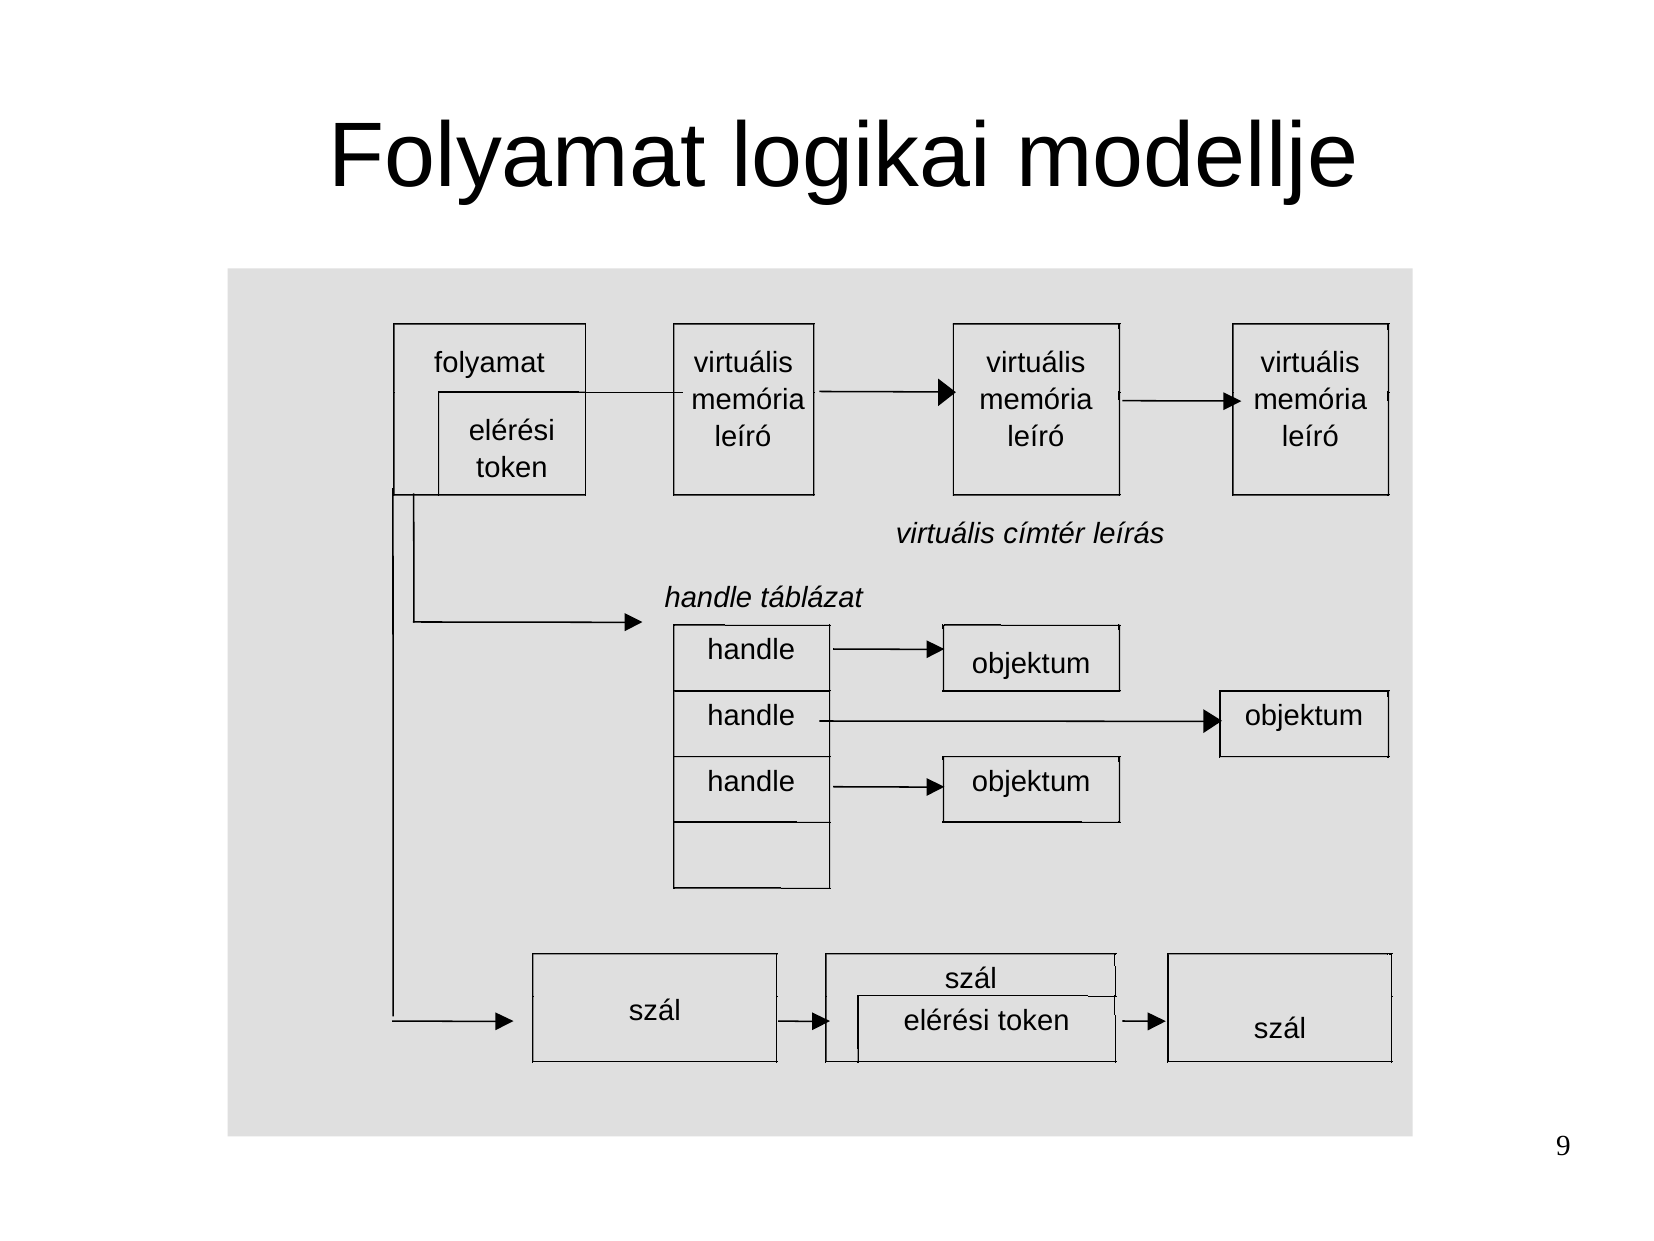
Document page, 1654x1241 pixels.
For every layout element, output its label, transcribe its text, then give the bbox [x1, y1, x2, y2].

text_box virtuális [986, 343, 1086, 379]
text_box memória [691, 380, 806, 416]
text_box leíró [1281, 416, 1340, 453]
text_box handle táblázat [664, 578, 864, 614]
text_box handle [707, 630, 796, 666]
text_box handle [707, 761, 796, 798]
text_box leíró [1007, 416, 1065, 453]
text_box objektum [971, 644, 1091, 680]
text_box elérési token [903, 1001, 1070, 1037]
text_box memória [1253, 380, 1368, 416]
text_box folyamat [434, 343, 546, 379]
text_box leíró [714, 416, 772, 453]
text_box objektum [971, 761, 1091, 798]
text_box virtuális [1260, 343, 1361, 379]
text_box elérési [468, 411, 556, 447]
text_box szál [1253, 1009, 1307, 1045]
text_box szál [628, 990, 682, 1026]
text_box objektum [1244, 696, 1364, 732]
text_box szál [944, 958, 998, 994]
text_box virtuális címtér leírás [895, 513, 1166, 549]
text_box token [475, 448, 548, 484]
text_box [227, 268, 1413, 1137]
text_box memória [979, 380, 1094, 416]
text_box handle [707, 696, 796, 732]
text_box virtuális [693, 343, 794, 379]
title Folyamat logikai modellje [123, 46, 1530, 254]
